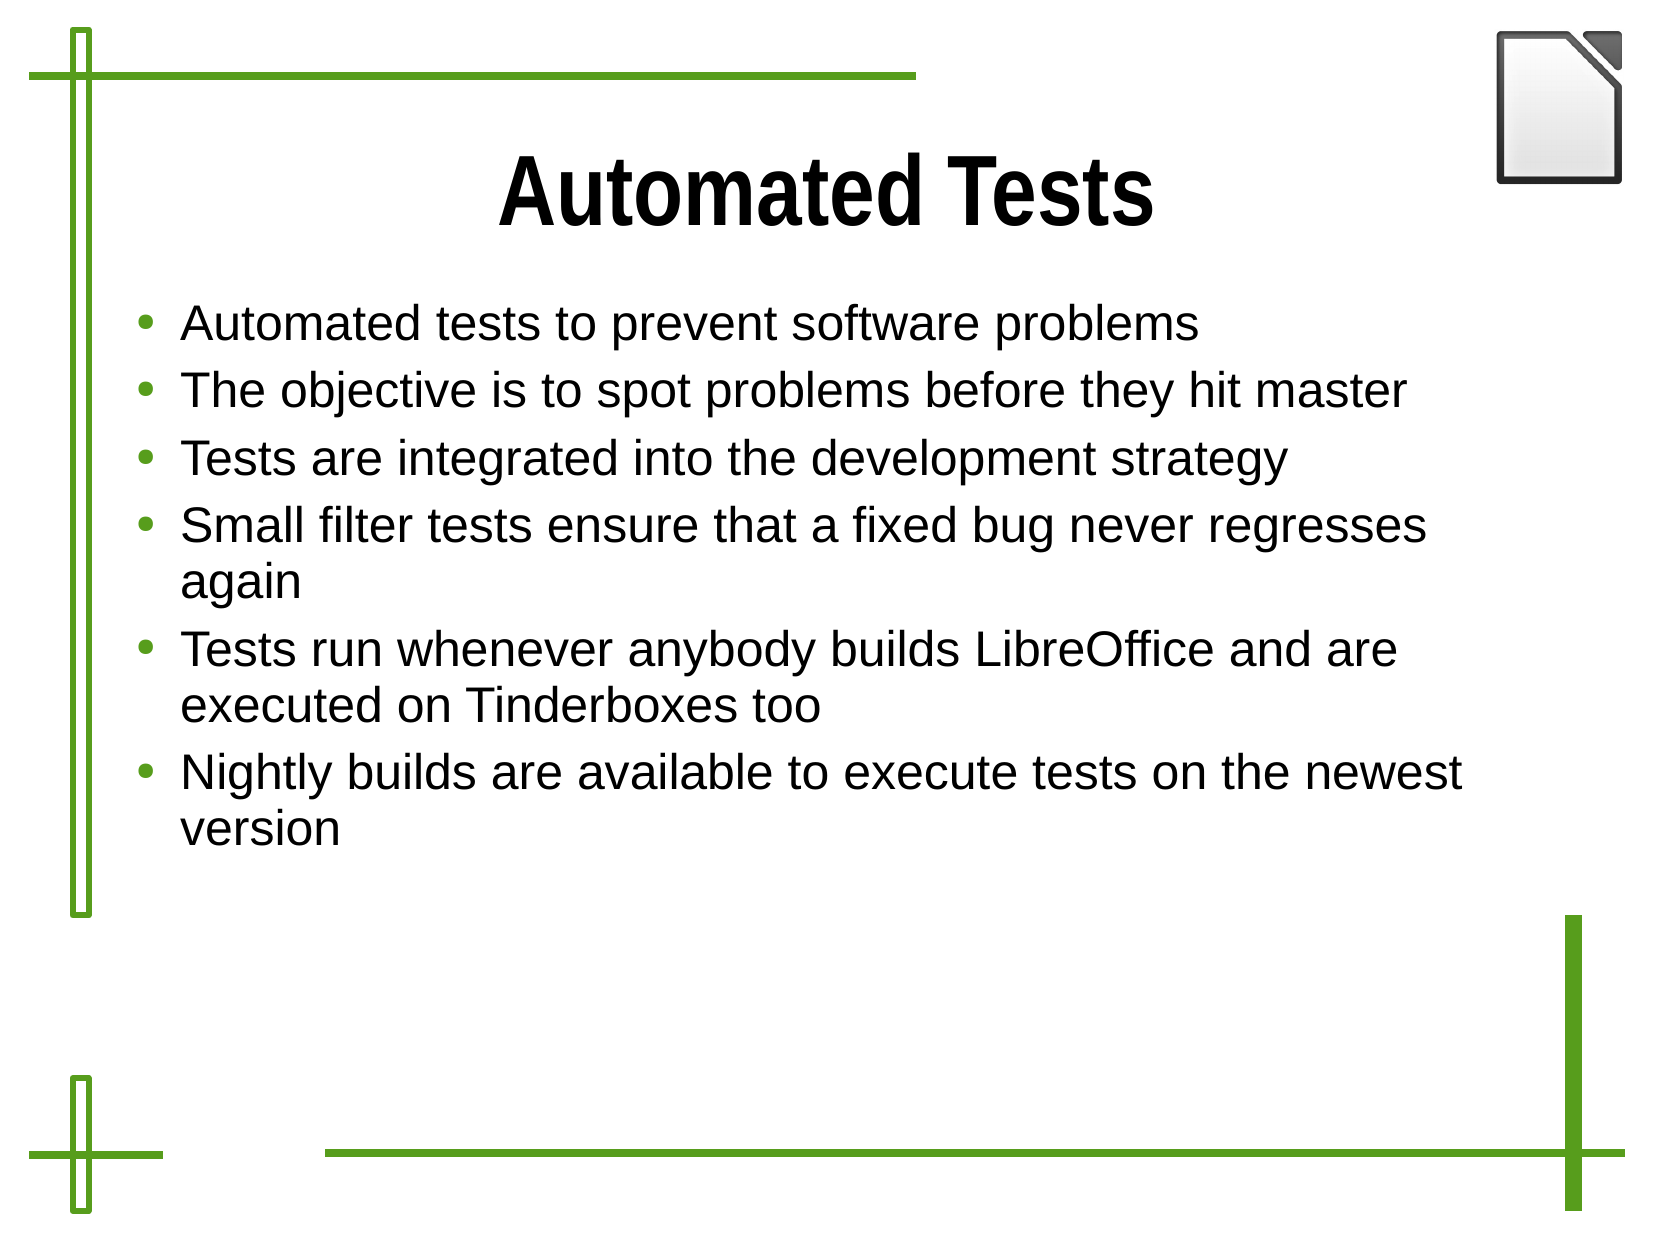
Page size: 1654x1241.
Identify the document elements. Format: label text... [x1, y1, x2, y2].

title Automated Tests [118, 118, 1536, 260]
picture [1494, 29, 1624, 186]
list Automated tests to prevent software problems The objective is to spot problems before they hit master Tests are integrated into the development strategy Small filter tests ensure that a fixed bug never regresses again Tests run whenever anybody builds LibreOffice and are executed on Tinderboxes too Nightly builds are available to execute tests on the newest version [118, 295, 1536, 1123]
